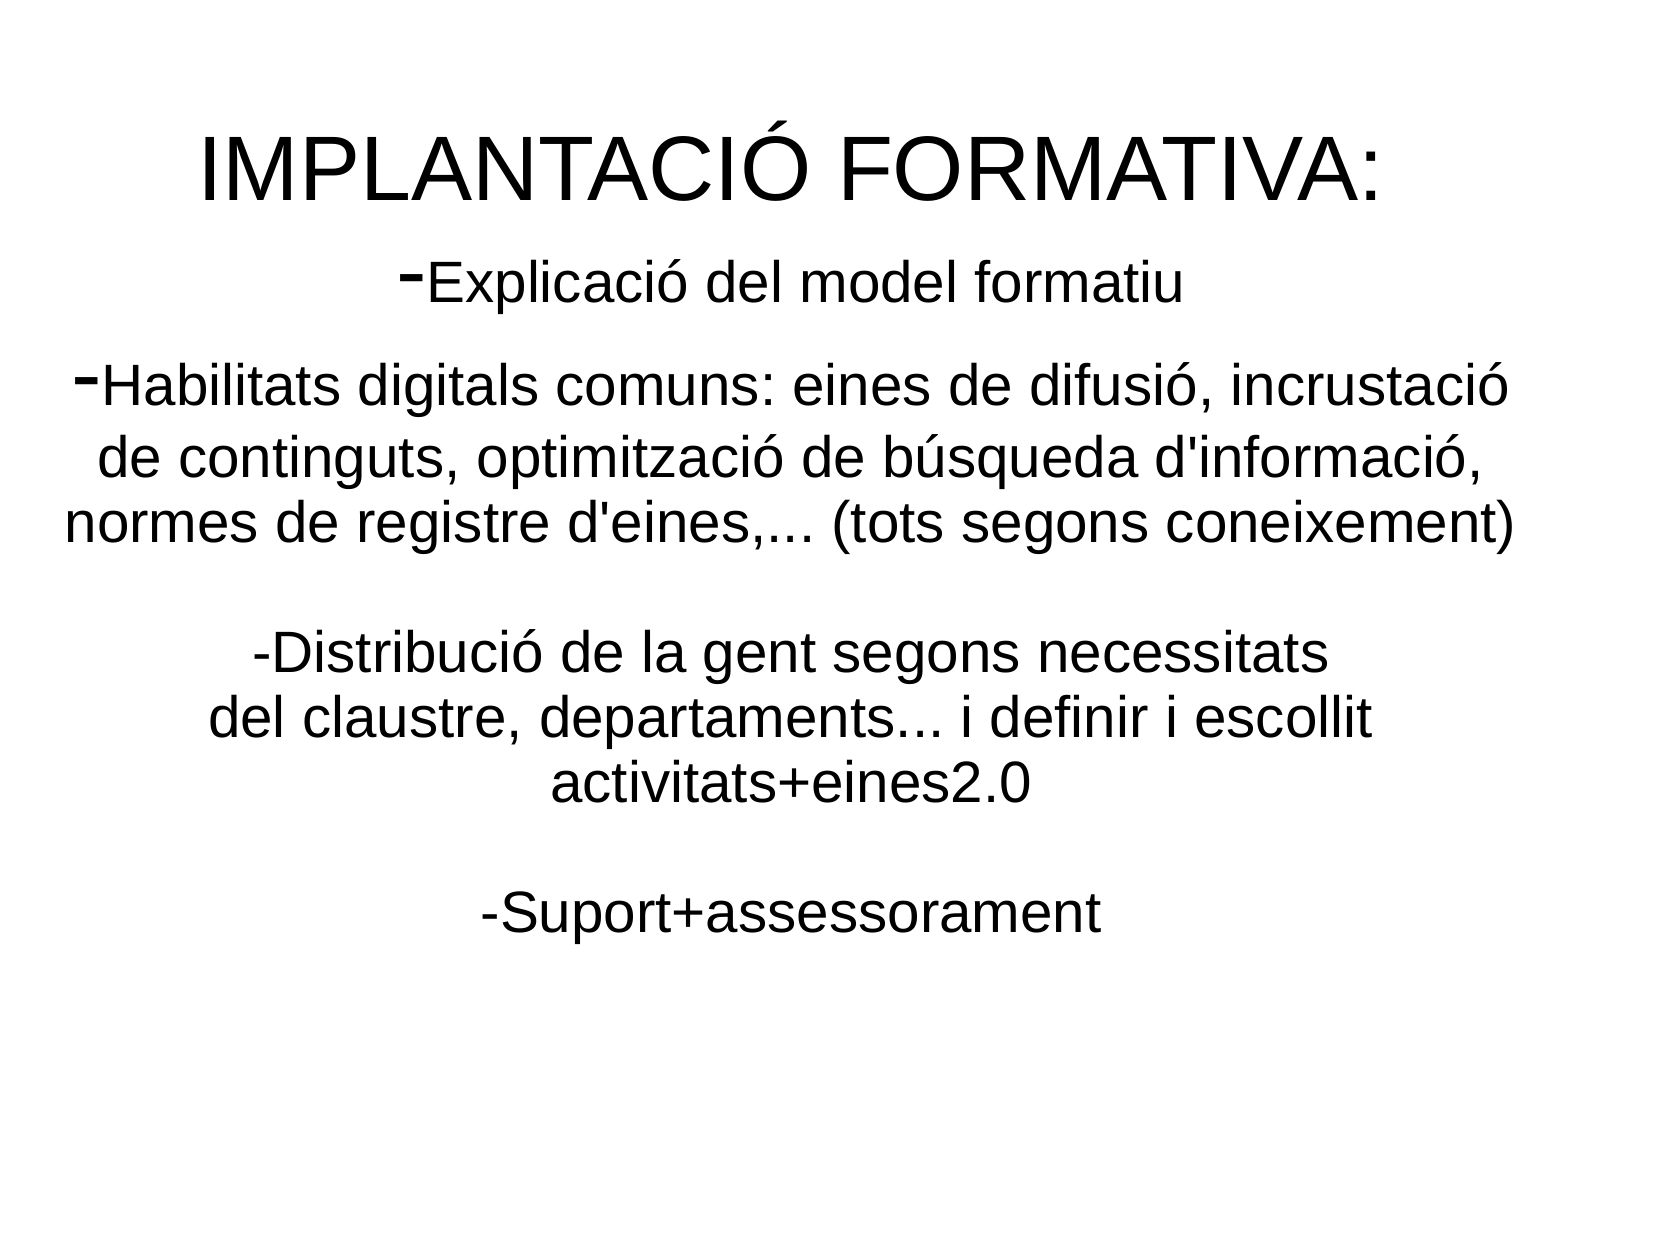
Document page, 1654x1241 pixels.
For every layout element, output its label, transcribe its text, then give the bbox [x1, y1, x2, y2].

title IMPLANTACIÓ FORMATIVA: -Explicació del model formatiu -Habilitats digitals comuns: eines de difusió, incrustació de continguts, optimització de búsqueda d'informació, normes de registre d'eines,... (tots segons coneixement) -Distribució de la gent segons necessitats del claustre, departaments... i definir i escollit activitats+eines2.0 -Suport+assessorament [47, 117, 1536, 944]
